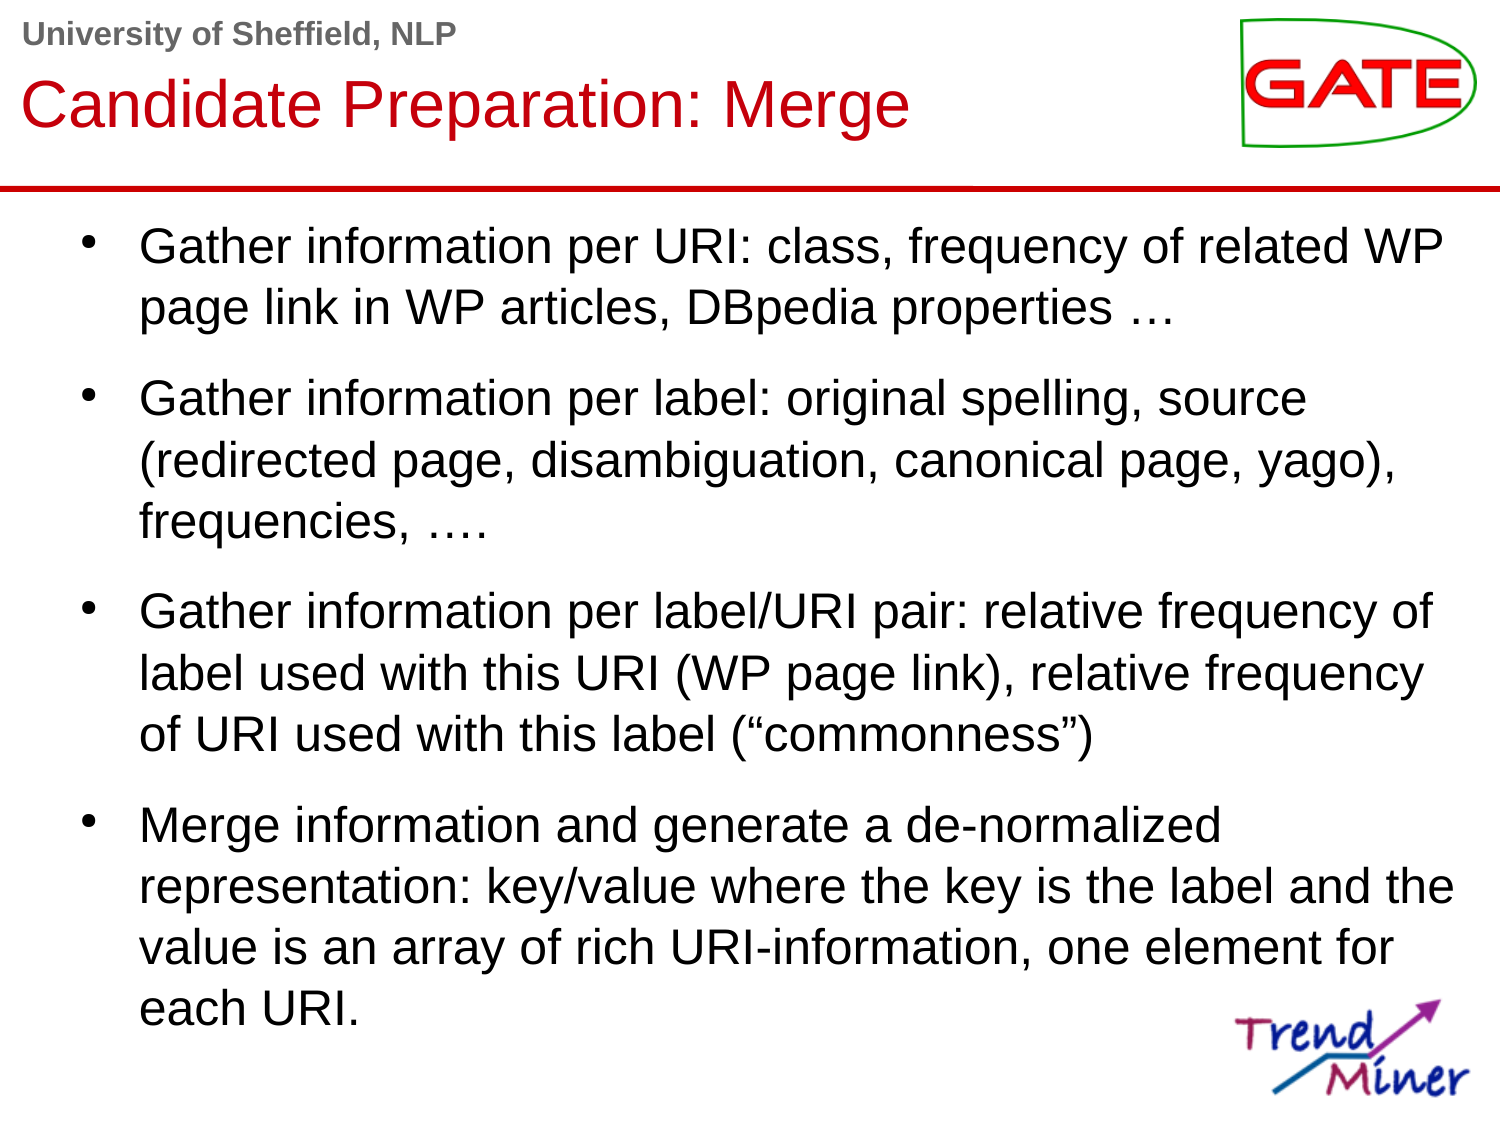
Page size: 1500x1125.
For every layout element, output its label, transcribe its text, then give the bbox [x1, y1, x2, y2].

picture [1204, 992, 1496, 1118]
title Candidate Preparation: Merge [20, 45, 1240, 166]
list Gather information per URI: class, frequency of related WP page link in WP articles, DBpedia properties … Gather information per label: original spelling, source (redirected page, disambiguation, canonical page, yago), frequencies, …. Gather information per label/URI pair: relative frequency of label used with this URI (WP page link), relative frequency of URI used with this label (“commonness”) Merge information and generate a de-normalized representation: key/value where the key is the label and the value is an array of rich URI-information, one element for each URI. [23, 212, 1477, 1063]
picture [1240, 18, 1477, 148]
